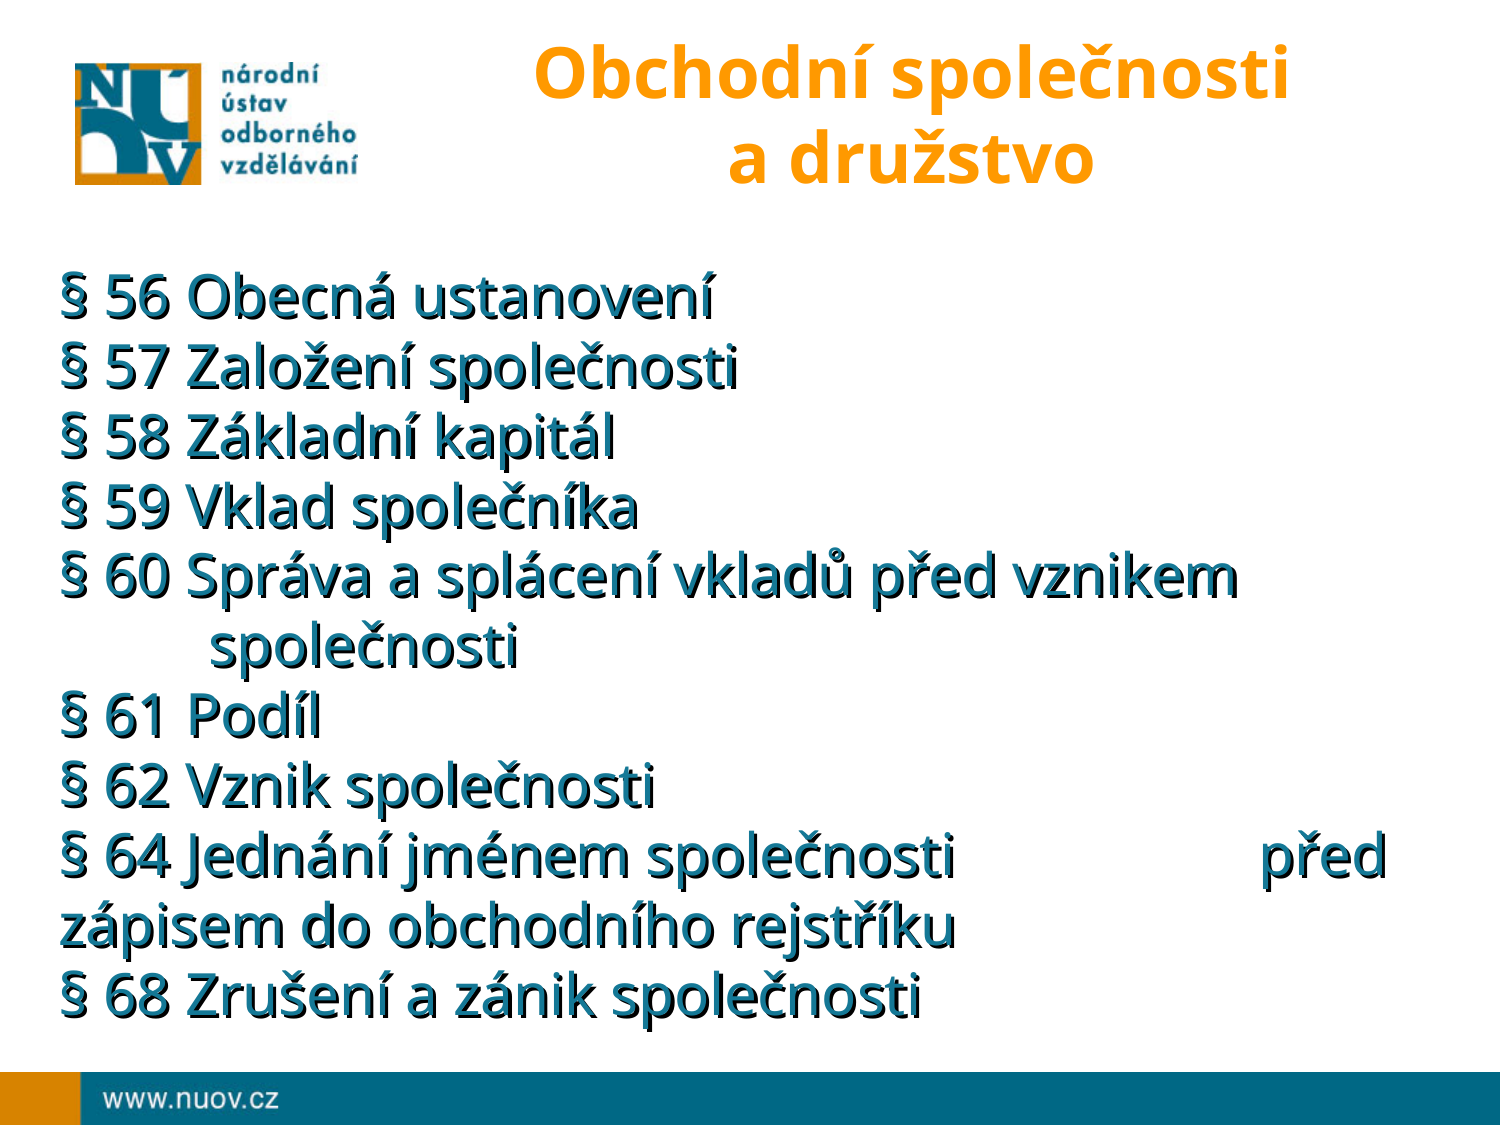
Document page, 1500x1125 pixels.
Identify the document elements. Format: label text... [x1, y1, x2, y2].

title Obchodní společnosti a družstvo [399, 20, 1425, 205]
text_box [0, 1072, 1500, 1125]
text_box [75, 62, 358, 185]
text_box § 56 Obecná ustanovení § 57 Založení společnosti § 58 Základní kapitál § 59 Vklad společníka § 60 Správa a splácení vkladů před vznikem společnosti § 61 Podíl § 62 Vznik společnosti § 64 Jednání jménem společnosti před zápisem do obchodního rejstříku § 68 Zrušení a zánik společnosti [43, 249, 1457, 1036]
